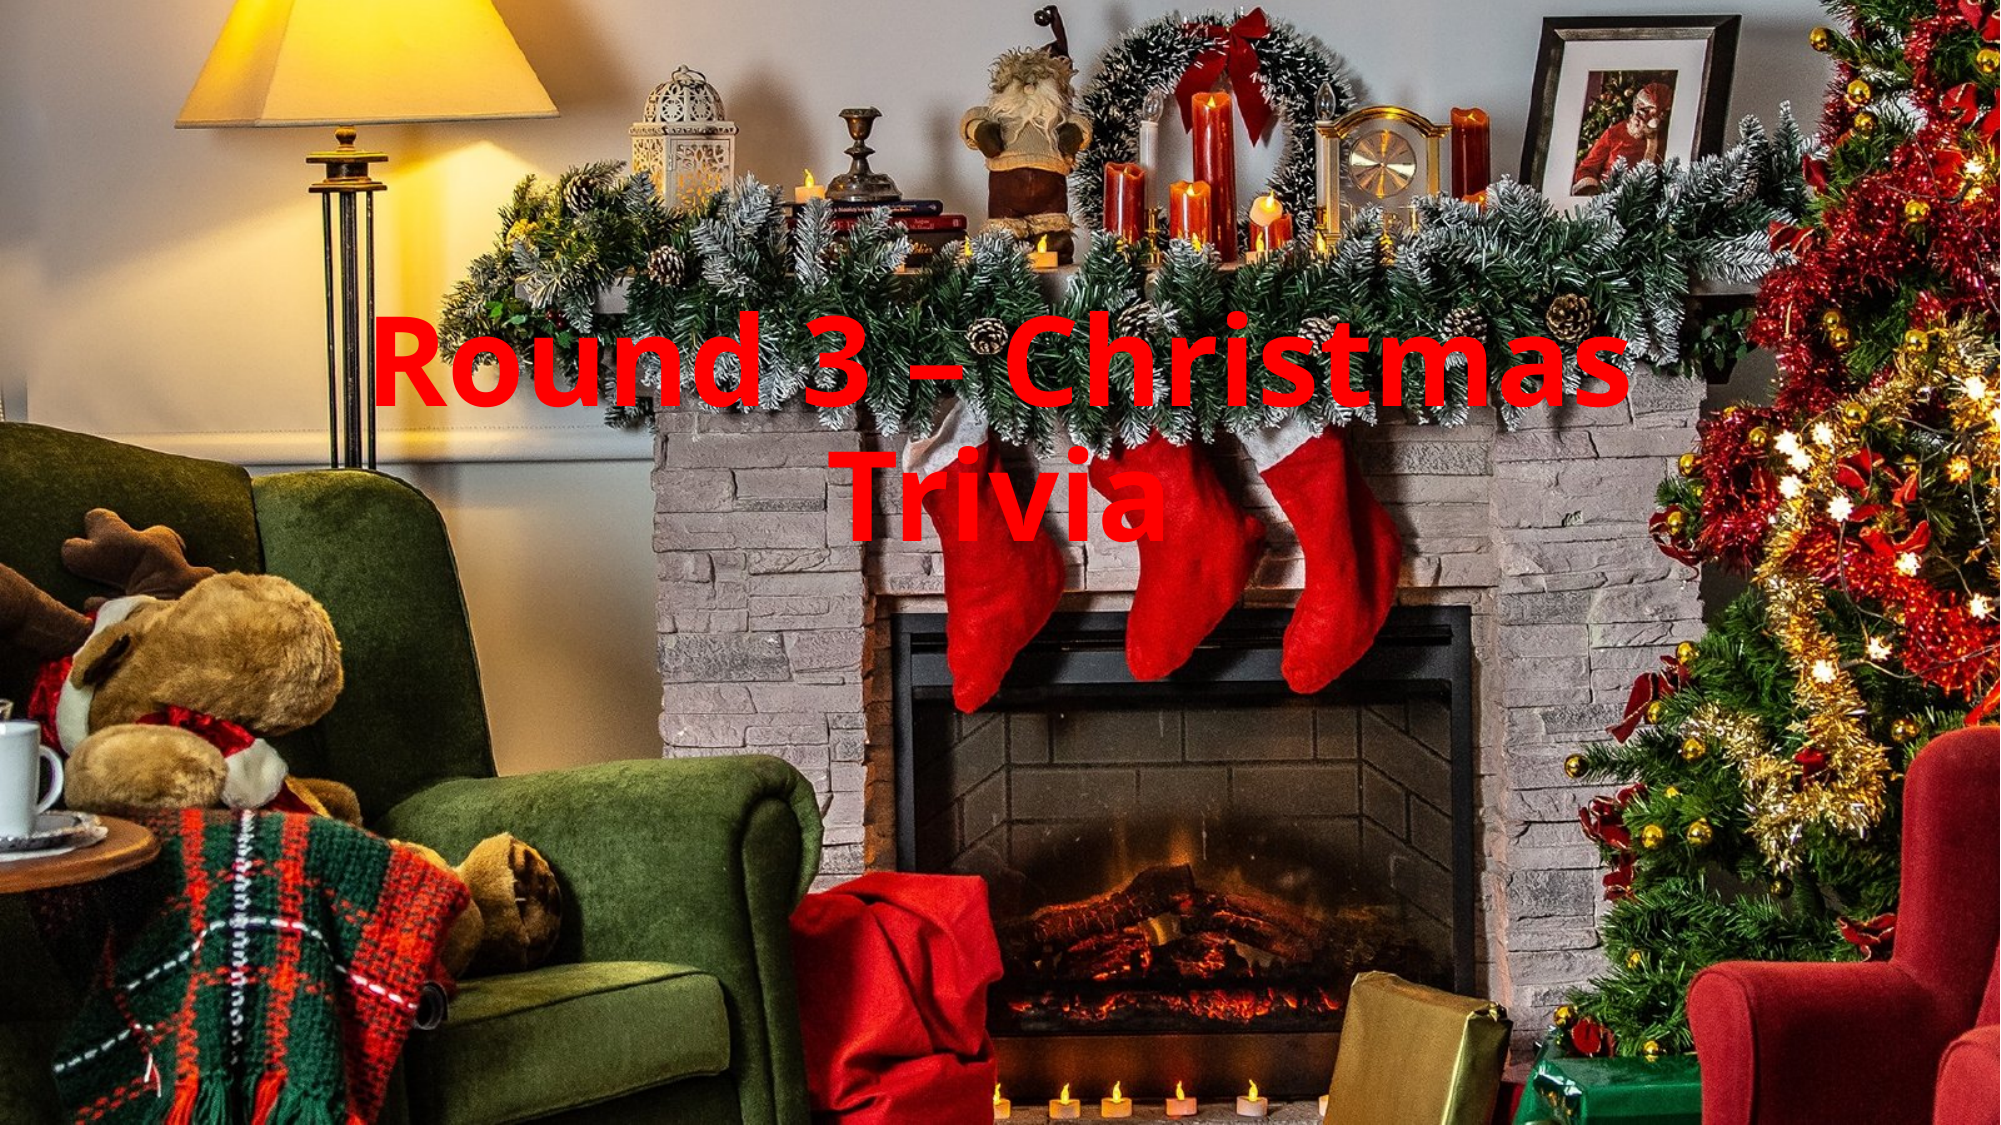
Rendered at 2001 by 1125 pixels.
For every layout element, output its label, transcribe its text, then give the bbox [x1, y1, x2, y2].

title Round 3 – Christmas Trivia [249, 184, 1750, 576]
picture [0, 0, 2000, 1125]
